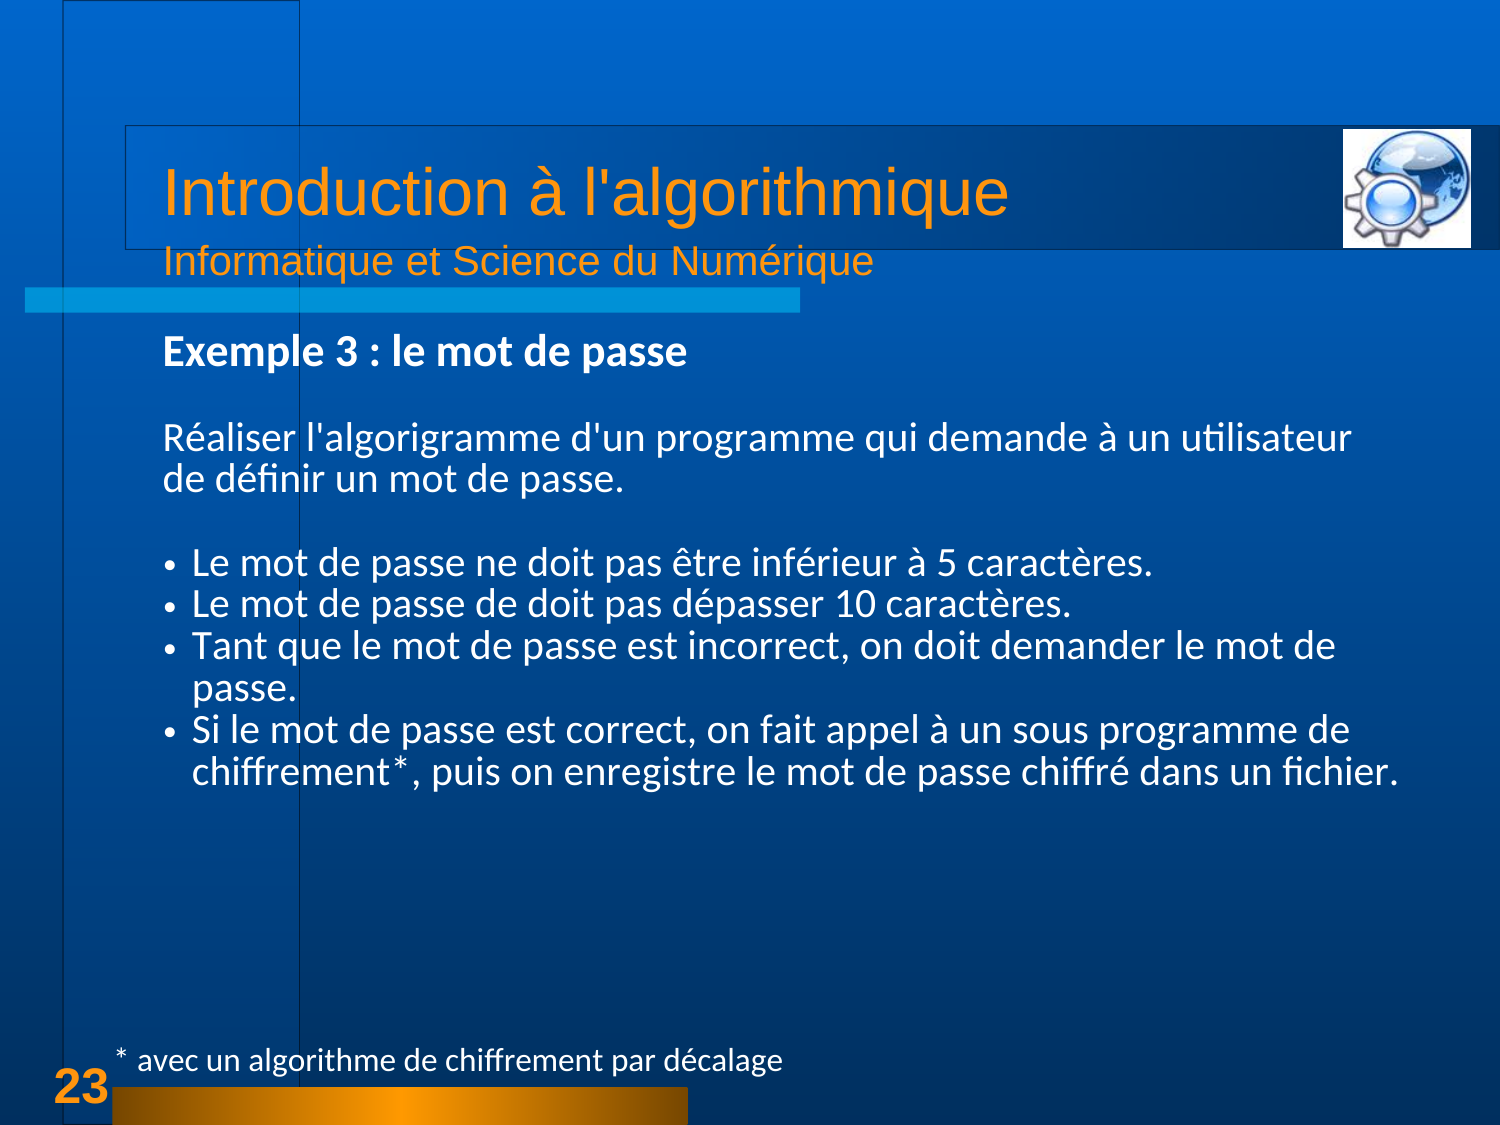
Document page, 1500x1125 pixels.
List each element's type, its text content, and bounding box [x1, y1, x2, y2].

picture [1343, 129, 1471, 248]
text_box * avec un algorithme de chiffrement par décalage [98, 1039, 1152, 1095]
text_box Exemple 3 : le mot de passe Réaliser l'algorigramme d'un programme qui demande à un utilisateur de définir un mot de passe. Le mot de passe ne doit pas être inférieur à 5 caractères. Le mot de passe de doit pas dépasser 10 caractères. Tant que le mot de passe est incorrect, on doit demander le mot de passe. Si le mot de passe est correct, on fait appel à un sous programme de chiffrement*, puis on enregistre le mot de passe chiffré dans un fichier. [147, 324, 1418, 957]
